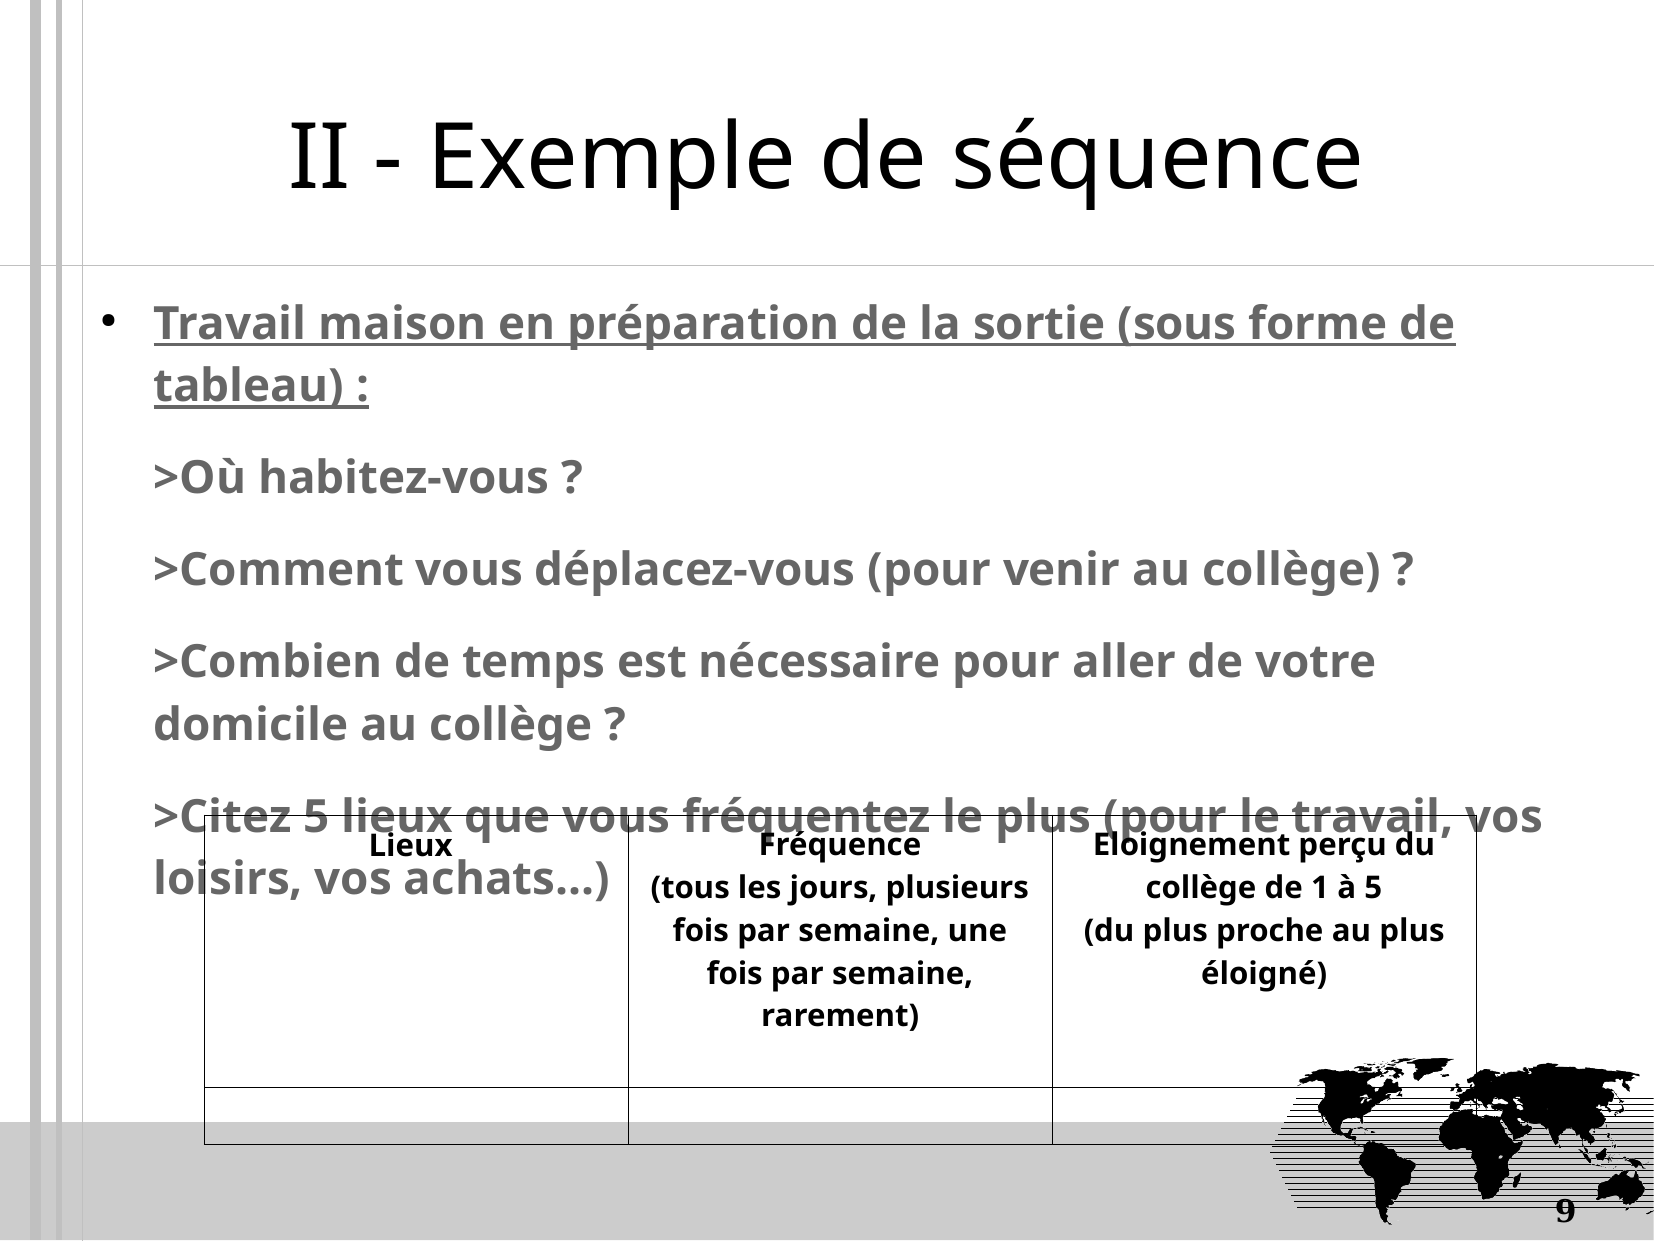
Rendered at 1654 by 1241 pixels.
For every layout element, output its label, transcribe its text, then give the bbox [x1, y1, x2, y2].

table_cell [1053, 1088, 1476, 1144]
table_cell [629, 1088, 1052, 1144]
table_header Lieux [205, 816, 628, 1087]
list Travail maison en préparation de la sortie (sous forme de tableau) : >Où habitez-vous ? >Comment vous déplacez-vous (pour venir au collège) ? >Combien de temps est nécessaire pour aller de votre domicile au collège ? >Citez 5 lieux que vous fréquentez le plus (pour le travail, vos loisirs, vos achats...) [82, 290, 1571, 1109]
table_header Eloignement perçu du collège de 1 à 5 (du plus proche au plus éloigné) [1053, 816, 1476, 1087]
table_header Fréquence (tous les jours, plusieurs fois par semaine, une fois par semaine, rarement) [629, 816, 1052, 1087]
picture [1293, 1054, 1654, 1235]
title II - Exemple de séquence [82, 49, 1571, 257]
table_cell [205, 1088, 628, 1144]
